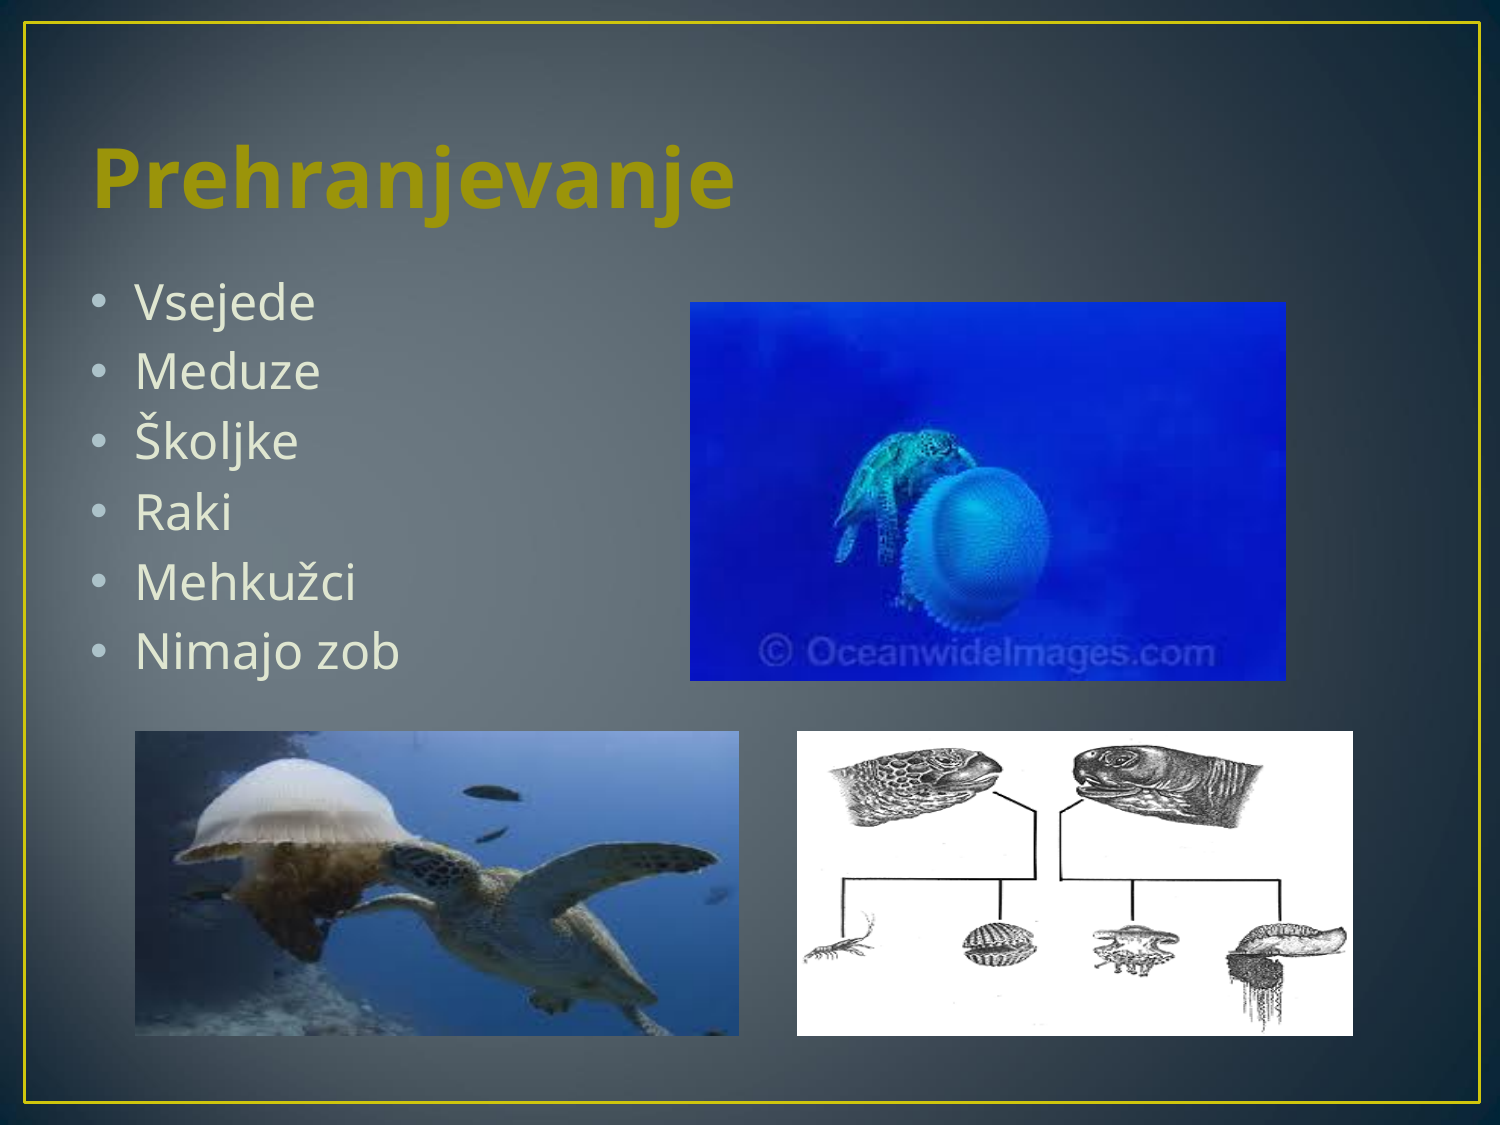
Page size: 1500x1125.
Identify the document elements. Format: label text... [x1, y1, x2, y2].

picture [0, 0, 1500, 1125]
title Prehranjevanje [75, 45, 1425, 233]
list Vsejede Meduze Školjke Raki Mehkužci Nimajo zob [75, 262, 1425, 1005]
